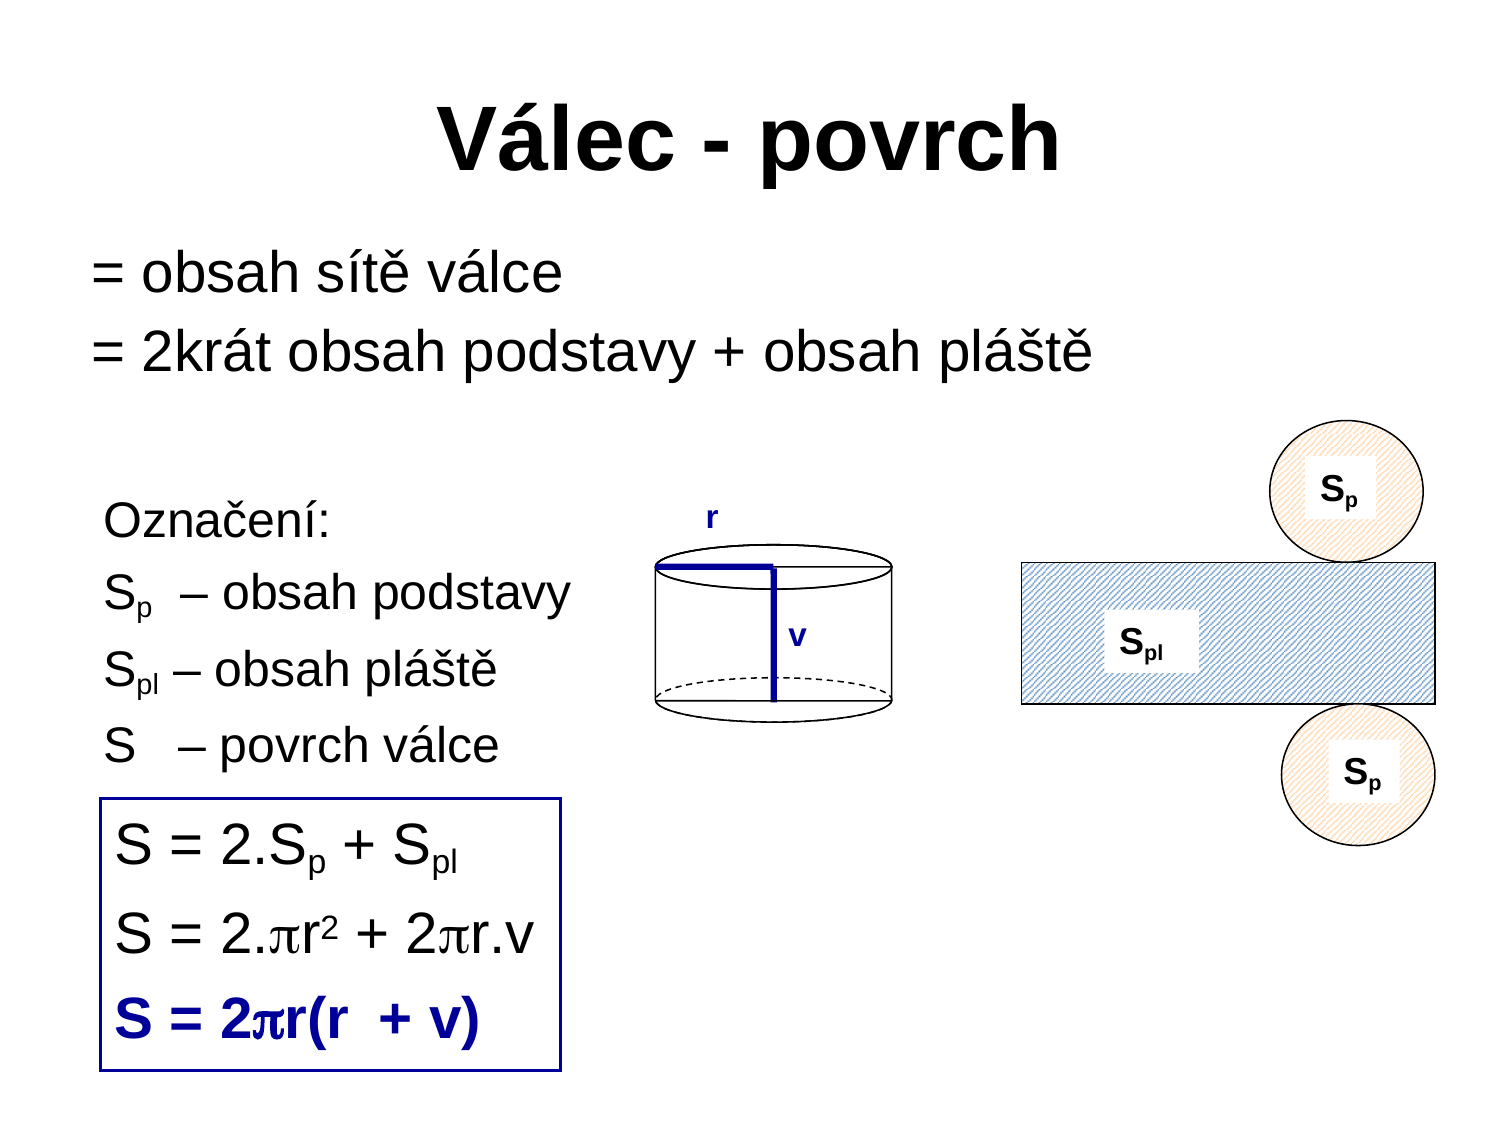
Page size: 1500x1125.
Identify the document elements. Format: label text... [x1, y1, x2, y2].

text_box r [690, 491, 739, 539]
text_box [1021, 420, 1435, 846]
text_box v [777, 609, 833, 646]
text_box Spl [1104, 609, 1199, 673]
text_box S = 2.Sp + Spl S = 2.r2 + 2r.v S = 2r(r+ v) [100, 798, 561, 1071]
list = obsah sítě válce = 2krát obsah podstavy + obsah pláště [76, 231, 1152, 414]
text_box Sp [1328, 739, 1400, 803]
text_box Sp [1305, 455, 1377, 520]
title Válec - povrch [75, 45, 1426, 233]
text_box Označení: Sp – obsah podstavy Spl – obsah pláště S – povrch válce [88, 479, 609, 764]
